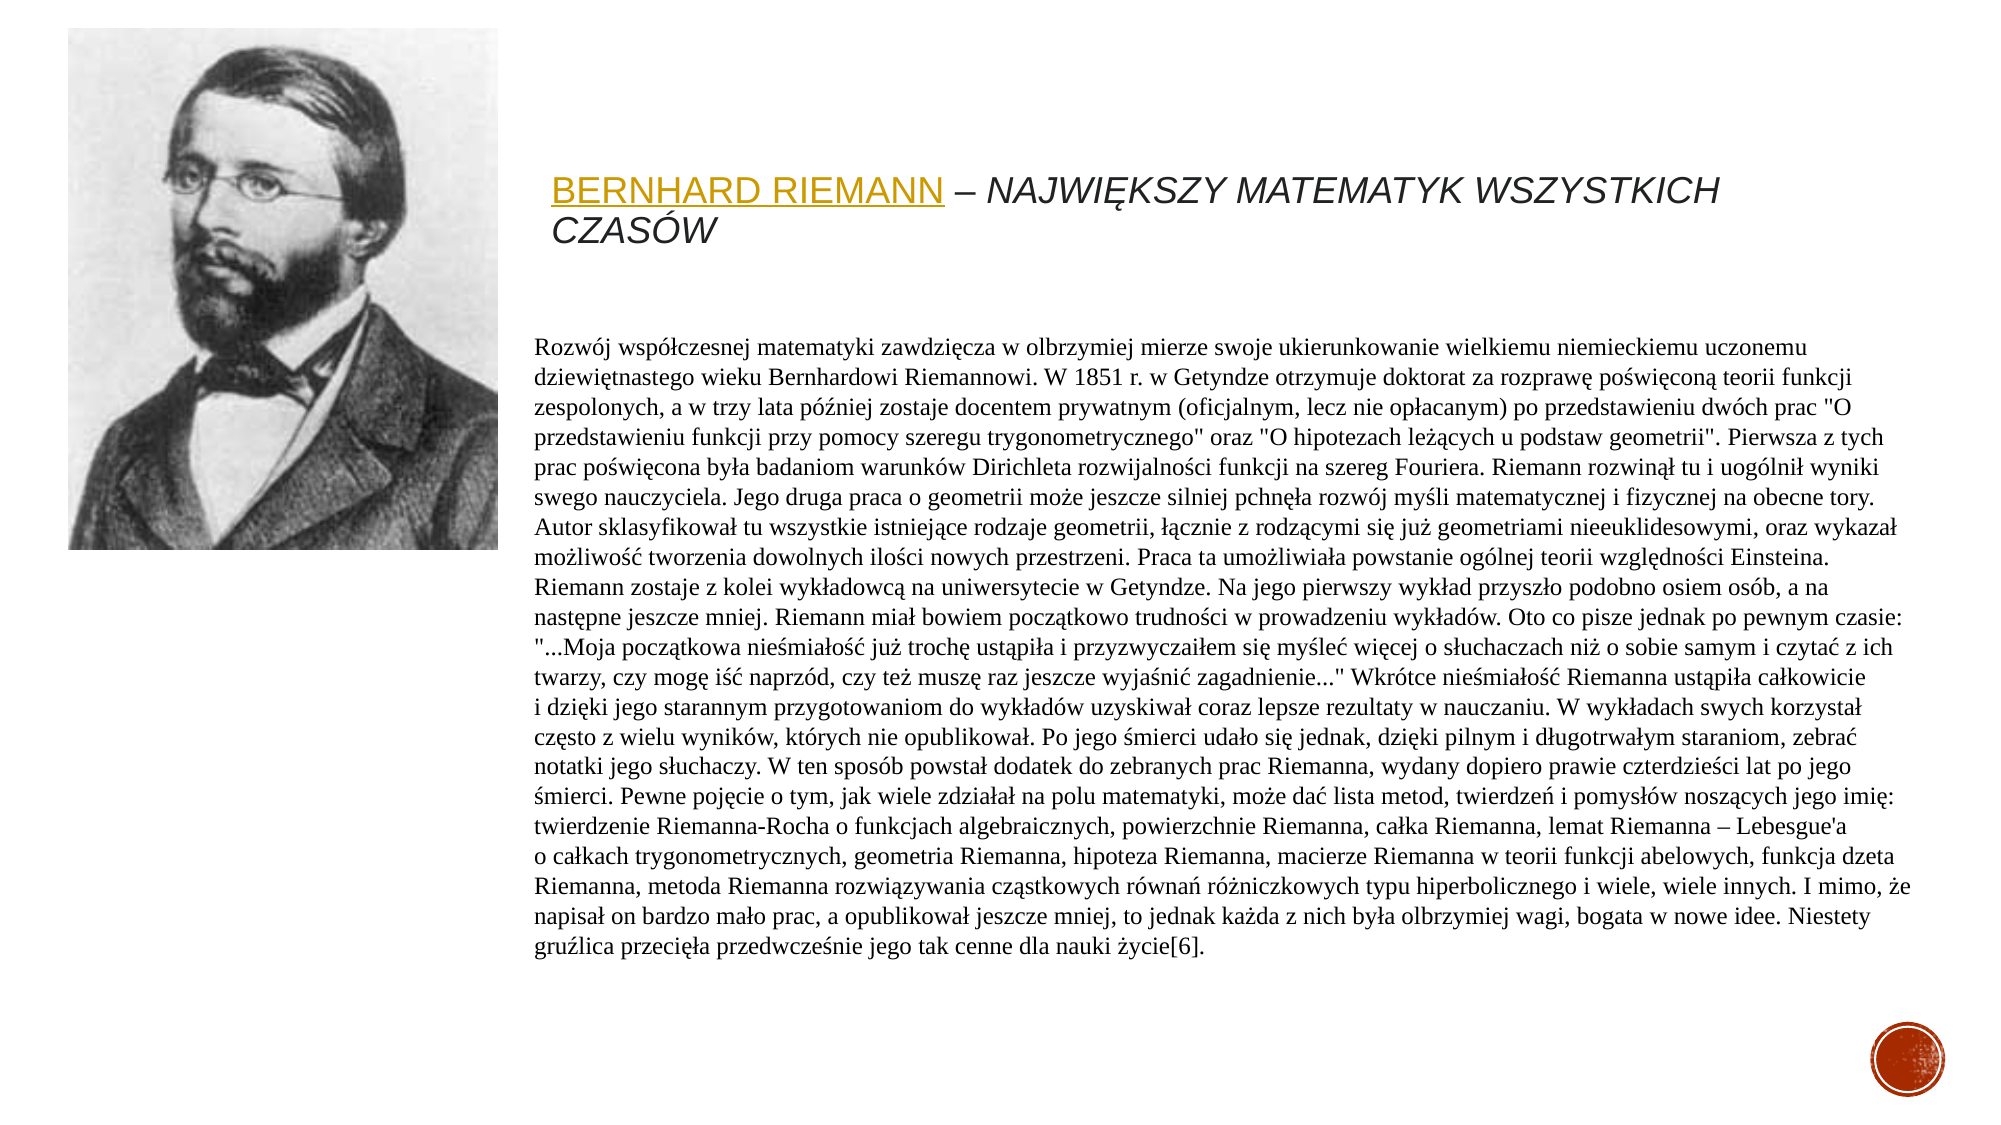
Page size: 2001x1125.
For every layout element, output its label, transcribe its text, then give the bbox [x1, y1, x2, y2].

picture [68, 28, 498, 550]
picture [1870, 1021, 1946, 1097]
text_box Rozwój współczesnej matematyki zawdzięcza w olbrzymiej mierze swoje ukierunkowanie wielkiemu niemieckiemu uczonemu dziewiętnastego wieku Bernhardowi Riemannowi. W 1851 r. w Getyndze otrzymuje doktorat za rozprawę poświęconą teorii funkcji zespolonych, a w trzy lata później zostaje docentem prywatnym (oficjalnym, lecz nie opłacanym) po przedstawieniu dwóch prac "O przedstawieniu funkcji przy pomocy szeregu trygonometrycznego" oraz "O hipotezach leżących u podstaw geometrii". Pierwsza z tych prac poświęcona była badaniom warunków Dirichleta rozwijalności funkcji na szereg Fouriera. Riemann rozwinął tu i uogólnił wyniki swego nauczyciela. Jego druga praca o geometrii może jeszcze silniej pchnęła rozwój myśli matematycznej i fizycznej na obecne tory. Autor sklasyfikował tu wszystkie istniejące rodzaje geometrii, łącznie z rodzącymi się już geometriami nieeuklidesowymi, oraz wykazał możliwość tworzenia dowolnych ilości nowych przestrzeni. Praca ta umożliwiała powstanie ogólnej teorii względności Einsteina. Riemann zostaje z kolei wykładowcą na uniwersytecie w Getyndze. Na jego pierwszy wykład przyszło podobno osiem osób, a na następne jeszcze mniej. Riemann miał bowiem początkowo trudności w prowadzeniu wykładów. Oto co pisze jednak po pewnym czasie: "...Moja początkowa nieśmiałość już trochę ustąpiła i przyzwyczaiłem się myśleć więcej o słuchaczach niż o sobie samym i czytać z ich twarzy, czy mogę iść naprzód, czy też muszę raz jeszcze wyjaśnić zagadnienie..." Wkrótce nieśmiałość Riemanna ustąpiła całkowicie i dzięki jego starannym przygotowaniom do wykładów uzyskiwał coraz lepsze rezultaty w nauczaniu. W wykładach swych korzystał często z wielu wyników, których nie opublikował. Po jego śmierci udało się jednak, dzięki pilnym i długotrwałym staraniom, zebrać notatki jego słuchaczy. W ten sposób powstał dodatek do zebranych prac Riemanna, wydany dopiero prawie czterdzieści lat po jego śmierci. Pewne pojęcie o tym, jak wiele zdziałał na polu matematyki, może dać lista metod, twierdzeń i pomysłów noszących jego imię: twierdzenie Riemanna-Rocha o funkcjach algebraicznych, powierzchnie Riemanna, całka Riemanna, lemat Riemanna – Lebesgue'a o całkach trygonometrycznych, geometria Riemanna, hipoteza Riemanna, macierze Riemanna w teorii funkcji abelowych, funkcja dzeta Riemanna, metoda Riemanna rozwiązywania cząstkowych równań różniczkowych typu hiperbolicznego i wiele, wiele innych. I mimo, że napisał on bardzo mało prac, a opublikował jeszcze mniej, to jednak każda z nich była olbrzymiej wagi, bogata w nowe idee. Niestety gruźlica przecięła przedwcześnie jego tak cenne dla nauki życie[6]. [519, 323, 1932, 968]
title Bernhard Riemann – największy matematyk wszystkich czasów [536, 79, 1826, 323]
